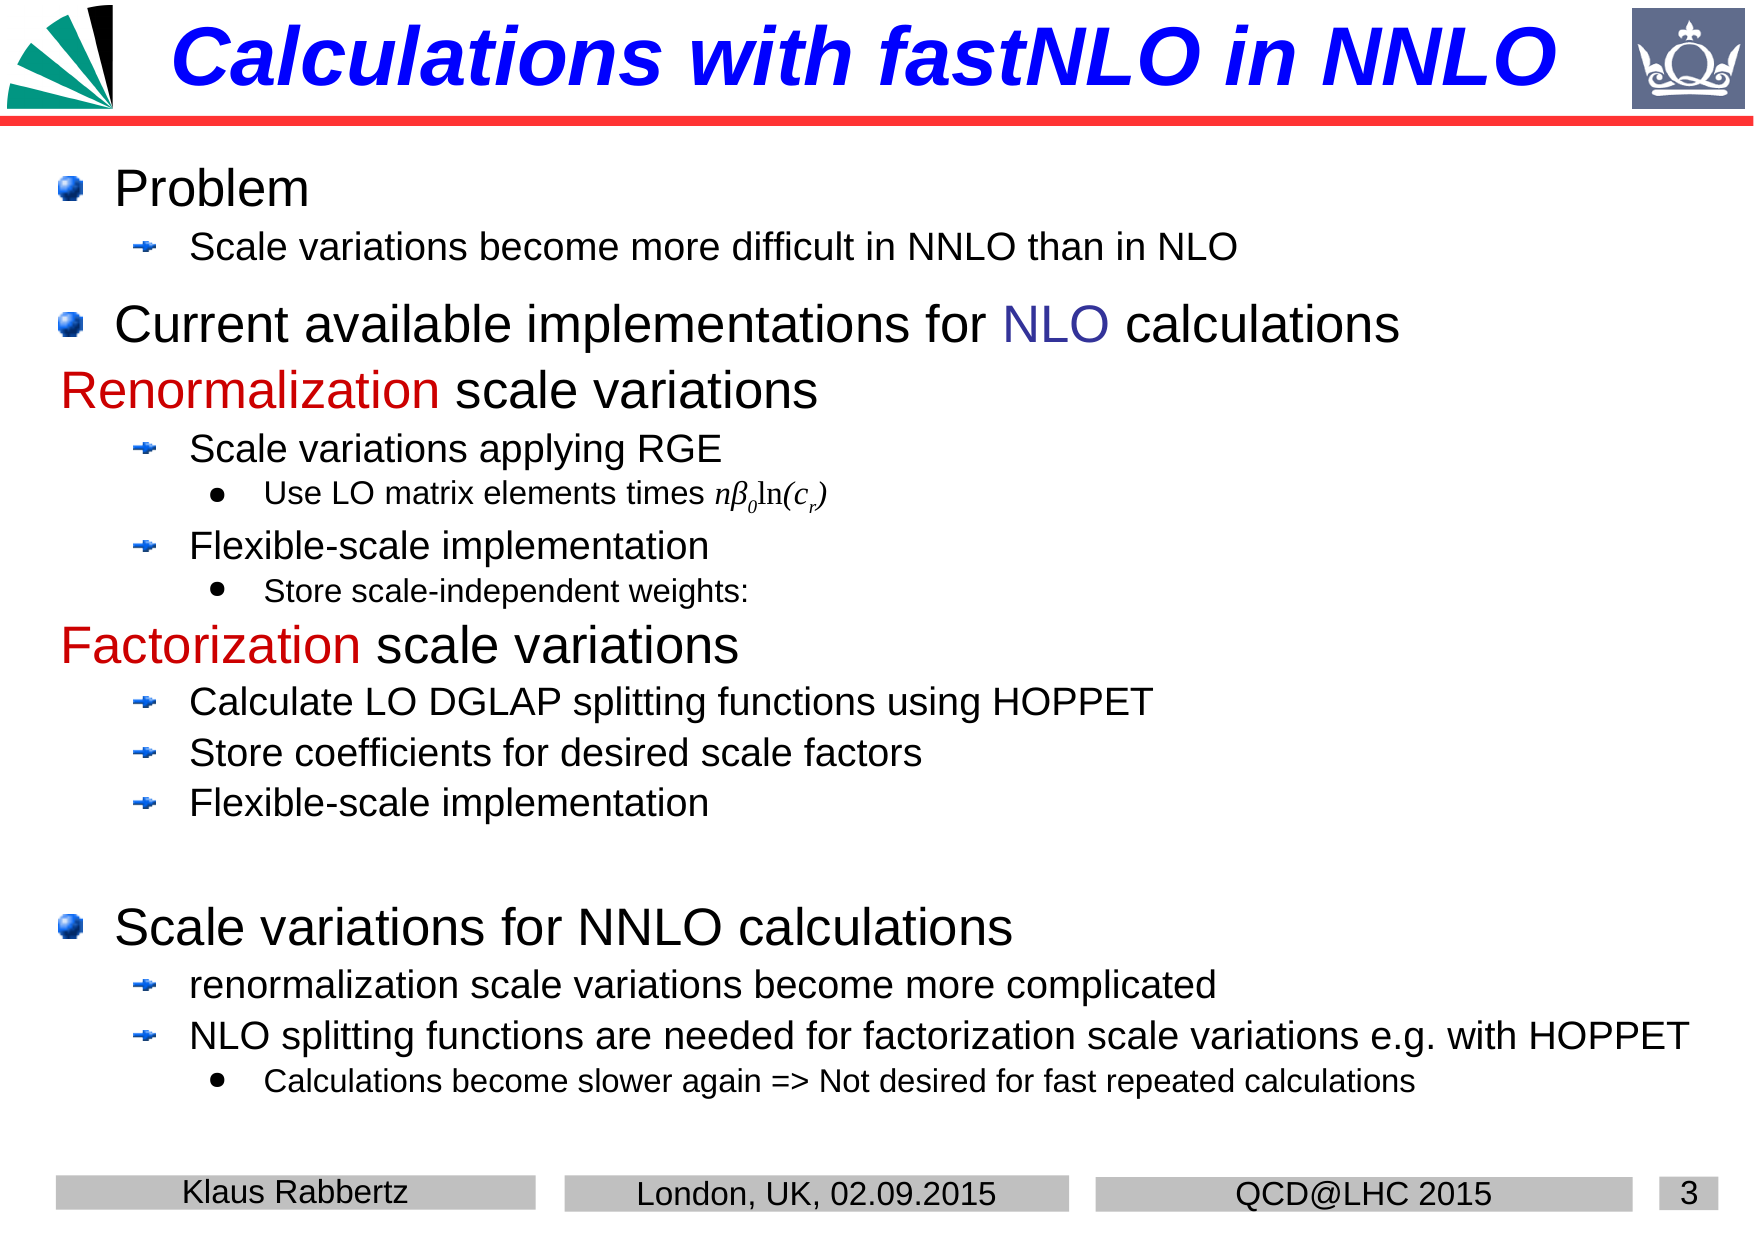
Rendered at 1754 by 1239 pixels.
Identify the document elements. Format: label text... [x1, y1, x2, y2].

picture [1632, 8, 1745, 109]
picture [7, 5, 113, 110]
title Calculations with fastNLO in NNLO [123, 0, 1606, 114]
list Problem Scale variations become more difficult in NNLO than in NLO Current available implementations for NLO calculations Renormalization scale variations Scale variations applying RGE Use LO matrix elements times nβ0ln(cr) Flexible-scale implementation Store scale-independent weights: Factorization scale variations Calculate LO DGLAP splitting functions using HOPPET Store coefficients for desired scale factors Flexible-scale implementation Scale variations for NNLO calculations renormalization scale variations become more complicated NLO splitting functions are needed for factorization scale variations e.g. with HOPPET Calculations become slower again => Not desired for fast repeated calculations [34, 151, 1719, 1121]
